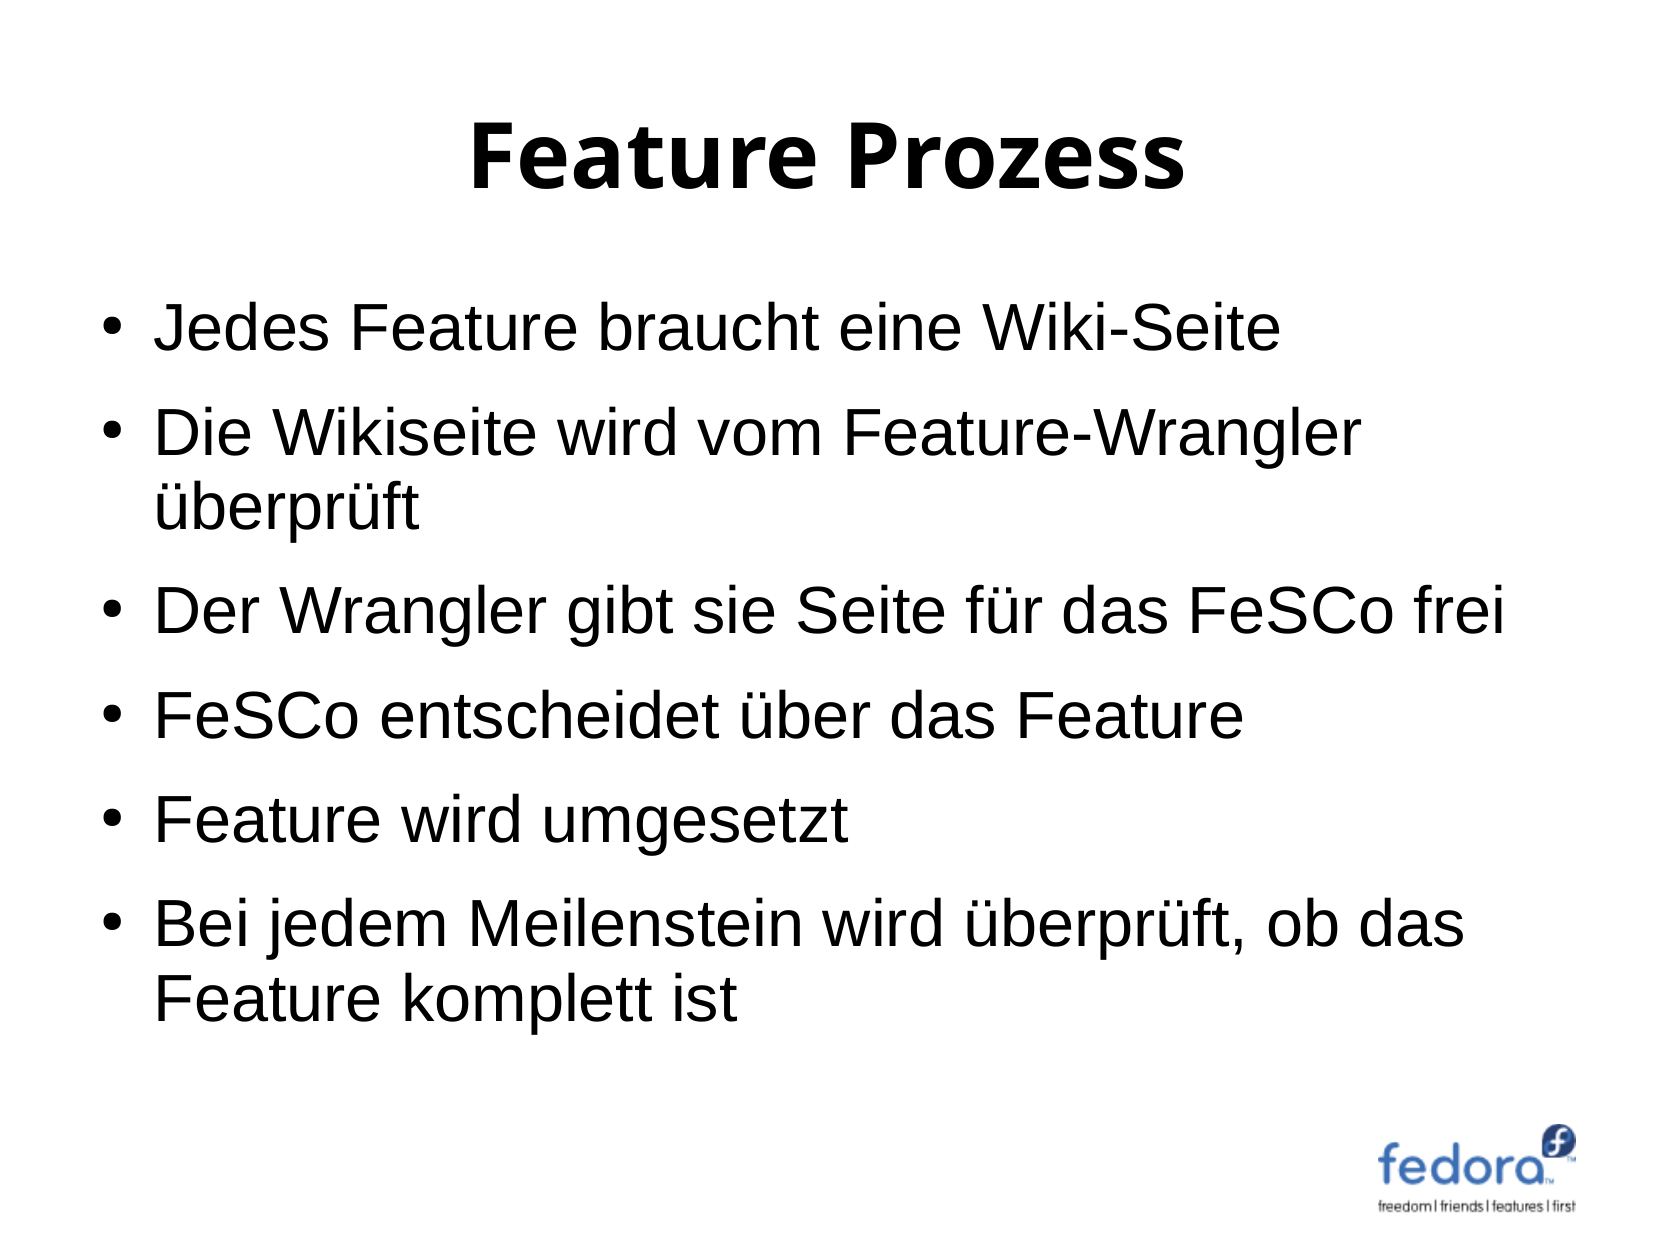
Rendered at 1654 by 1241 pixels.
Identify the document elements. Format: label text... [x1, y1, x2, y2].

picture [1378, 1124, 1576, 1214]
title Feature Prozess [82, 49, 1571, 257]
list Jedes Feature braucht eine Wiki-Seite Die Wikiseite wird vom Feature-Wrangler überprüft Der Wrangler gibt sie Seite für das FeSCo frei FeSCo entscheidet über das Feature Feature wird umgesetzt Bei jedem Meilenstein wird überprüft, ob das Feature komplett ist [82, 290, 1571, 1109]
